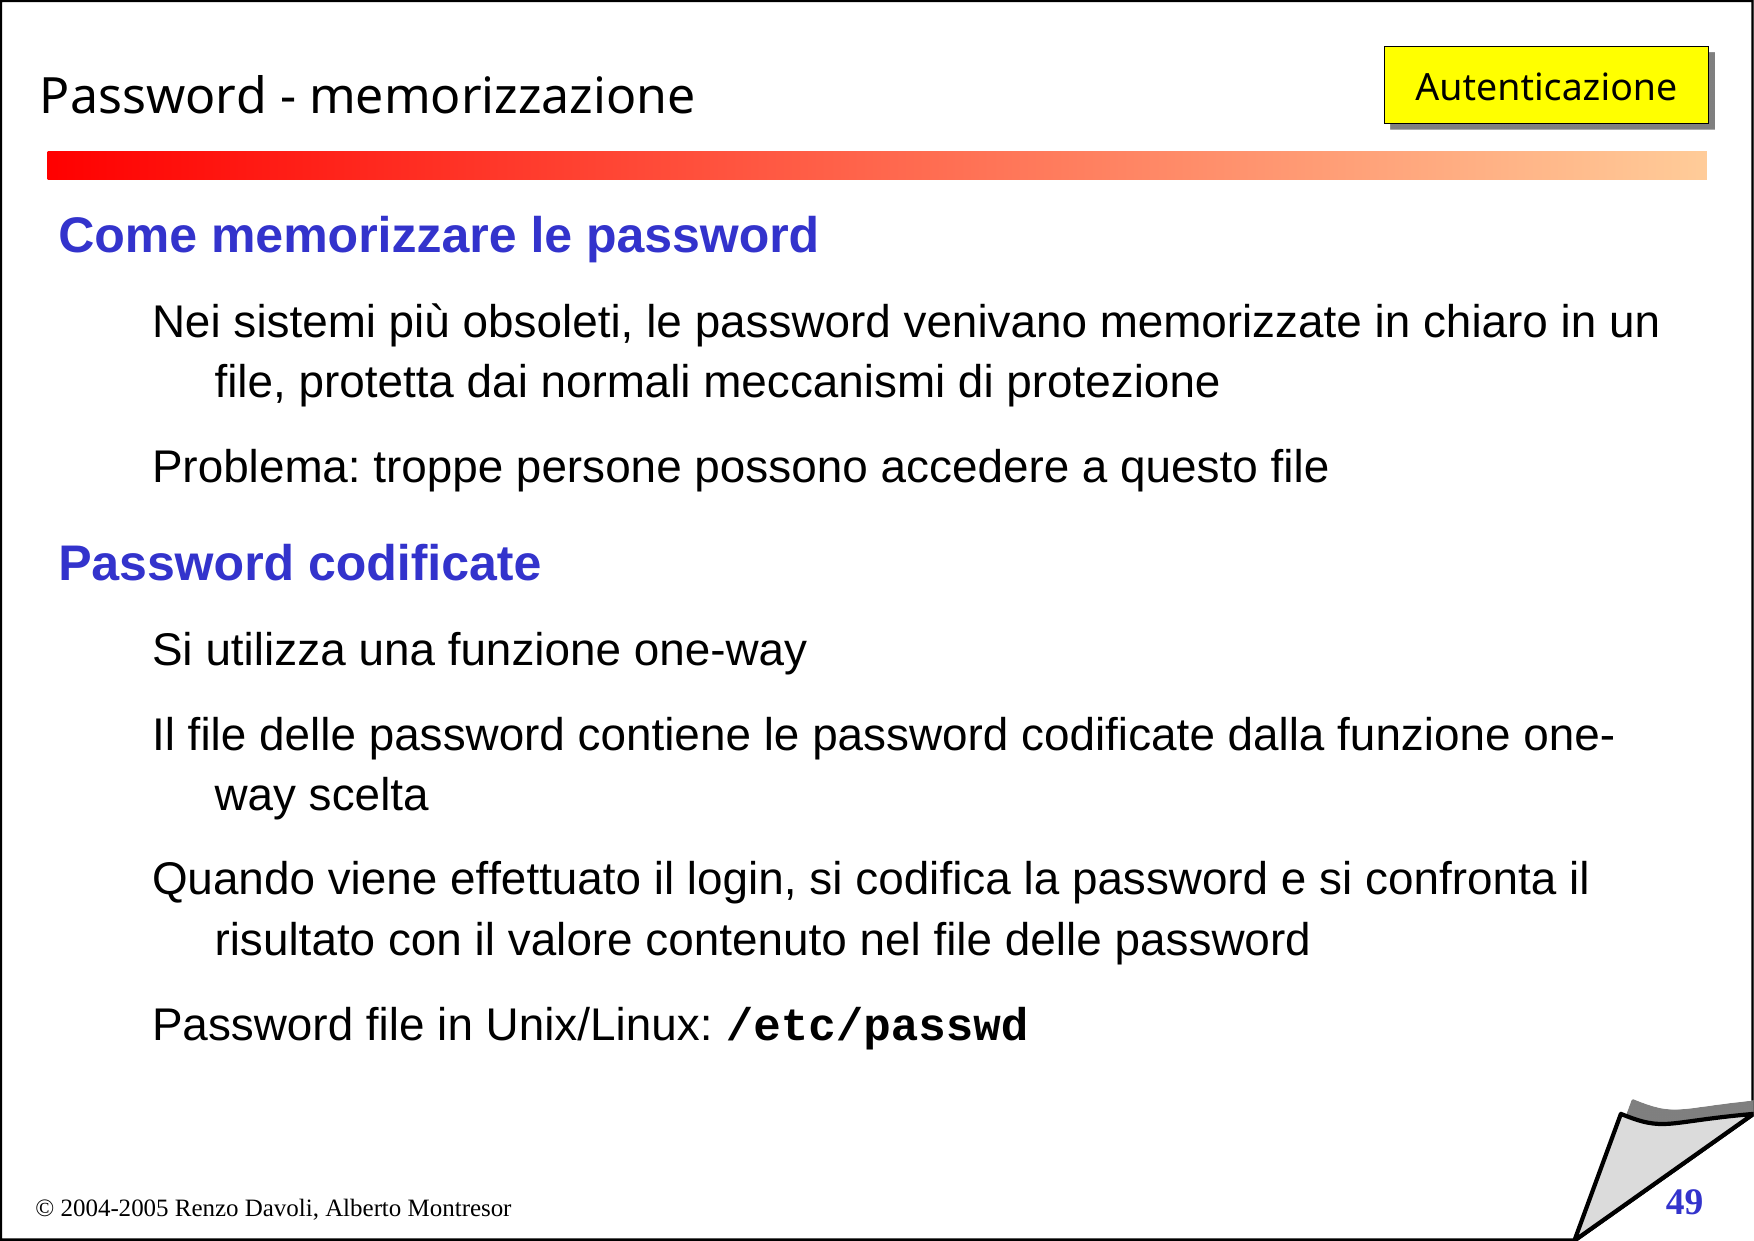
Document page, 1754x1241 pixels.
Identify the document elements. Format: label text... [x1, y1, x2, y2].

title Password - memorizzazione [40, 49, 1713, 144]
list Come memorizzare le password Nei sistemi più obsoleti, le password venivano memorizzate in chiaro in un file, protetta dai normali meccanismi di protezione Problema: troppe persone possono accedere a questo file Password codificate Si utilizza una funzione one-way Il file delle password contiene le password codificate dalla funzione one-way scelta Quando viene effettuato il login, si codifica la password e si confronta il risultato con il valore contenuto nel file delle password Password file in Unix/Linux: /etc/passwd [58, 206, 1695, 1115]
text_box Autenticazione [1384, 46, 1709, 124]
